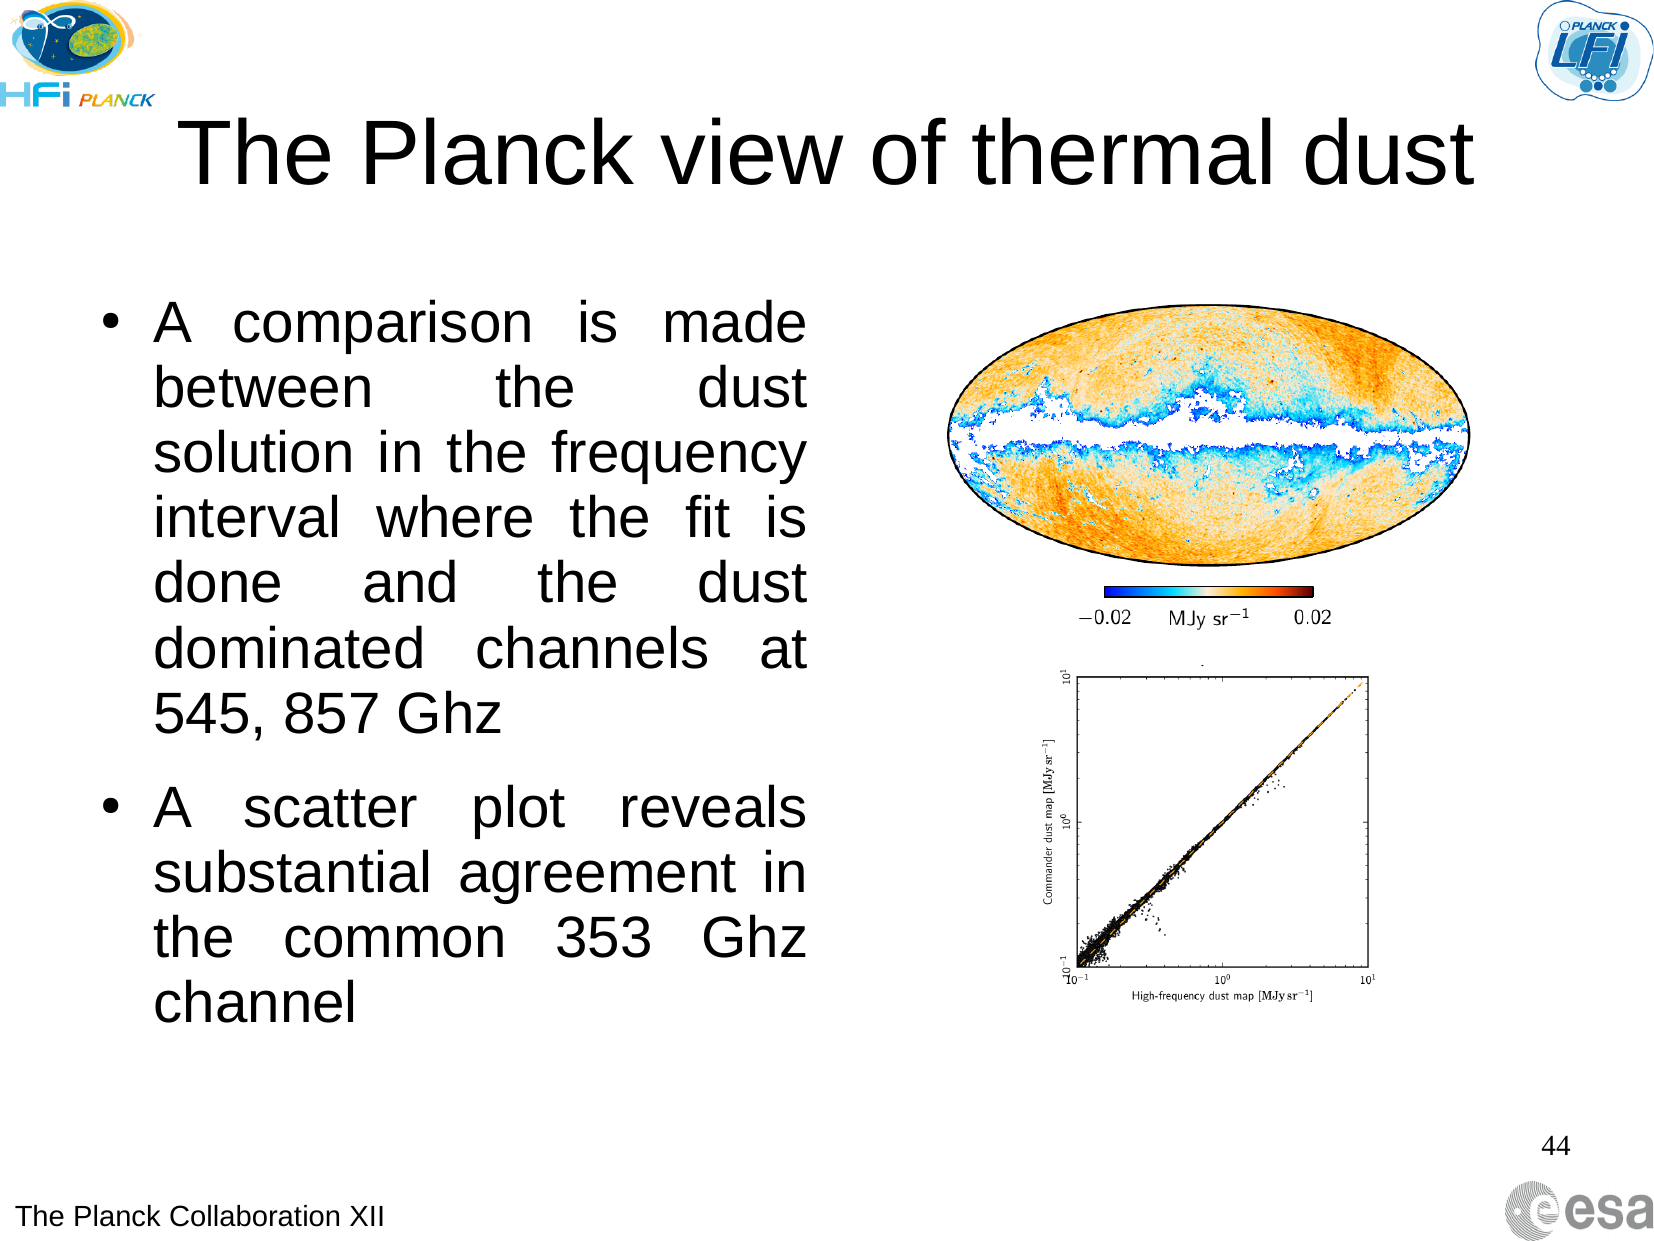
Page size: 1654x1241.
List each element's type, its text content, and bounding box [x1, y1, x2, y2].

picture [0, 0, 156, 108]
picture [1037, 665, 1379, 1009]
picture [945, 290, 1472, 634]
text_box The Planck Collaboration XII [0, 1192, 402, 1241]
picture [1535, 0, 1654, 101]
title The Planck view of thermal dust [82, 49, 1571, 257]
picture [1505, 1181, 1654, 1241]
list A comparison is made between the dust solution in the frequency interval where the fit is done and the dust dominated channels at 545, 857 Ghz A scatter plot reveals substantial agreement in the common 353 Ghz channel [82, 290, 809, 1036]
